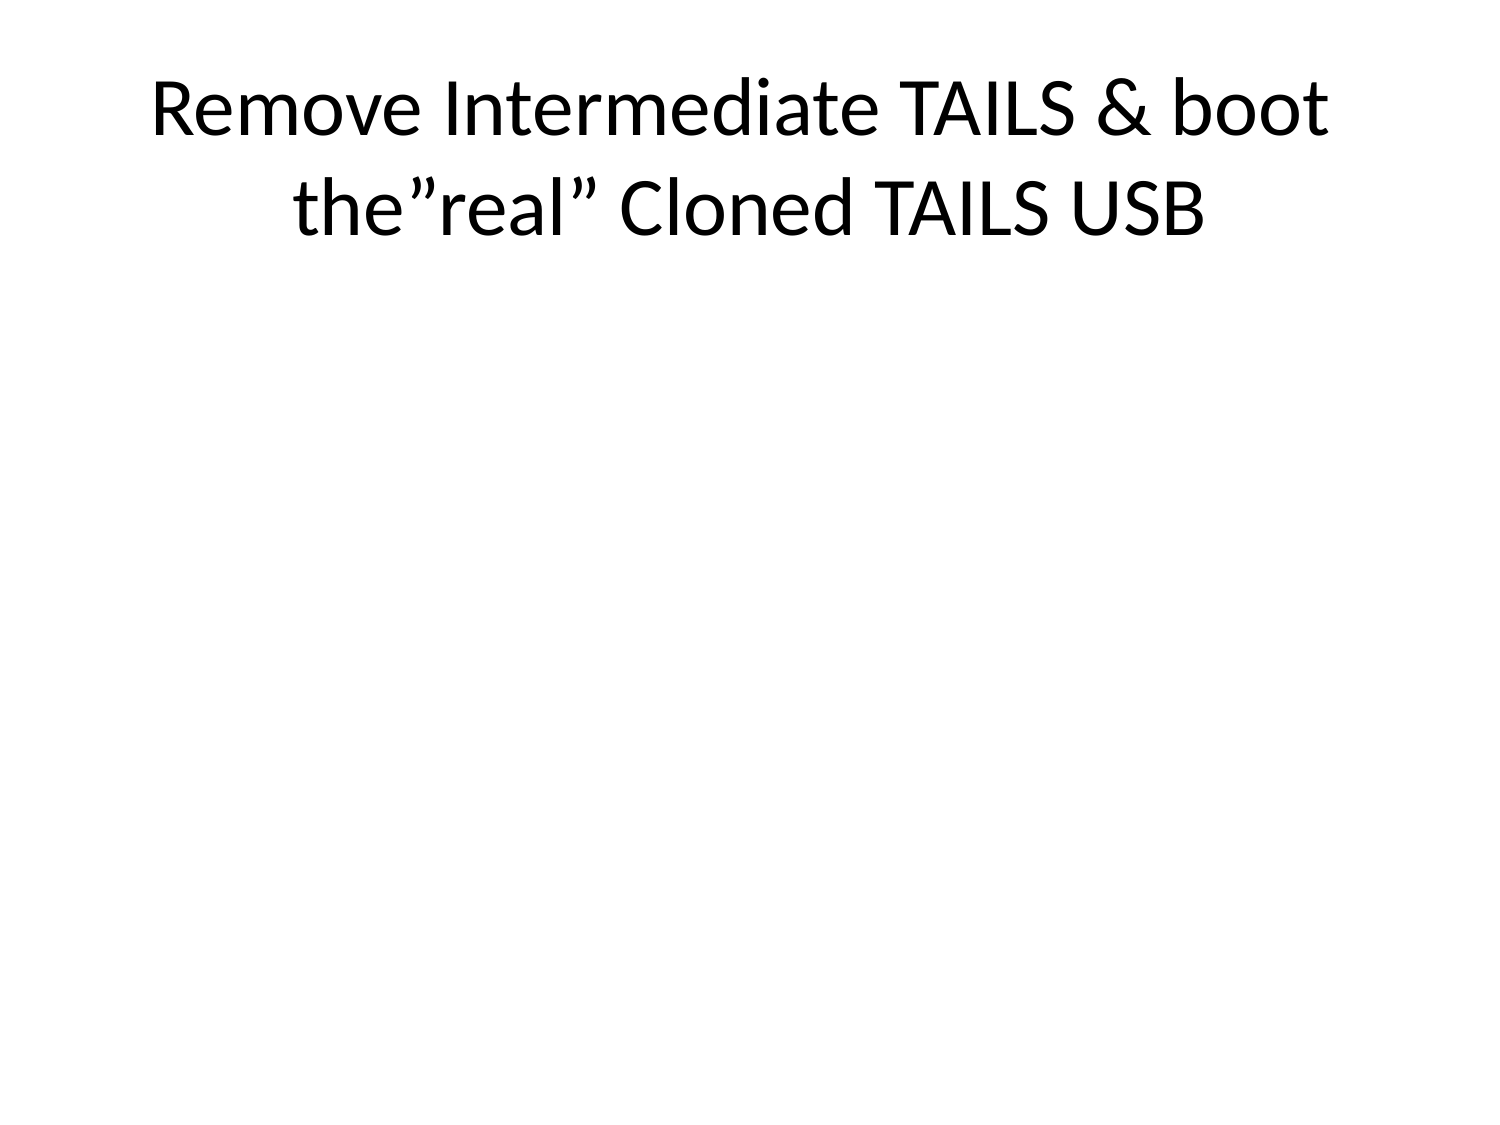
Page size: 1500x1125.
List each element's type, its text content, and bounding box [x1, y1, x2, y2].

title Remove Intermediate TAILS & boot the”real” Cloned TAILS USB [75, 45, 1426, 233]
